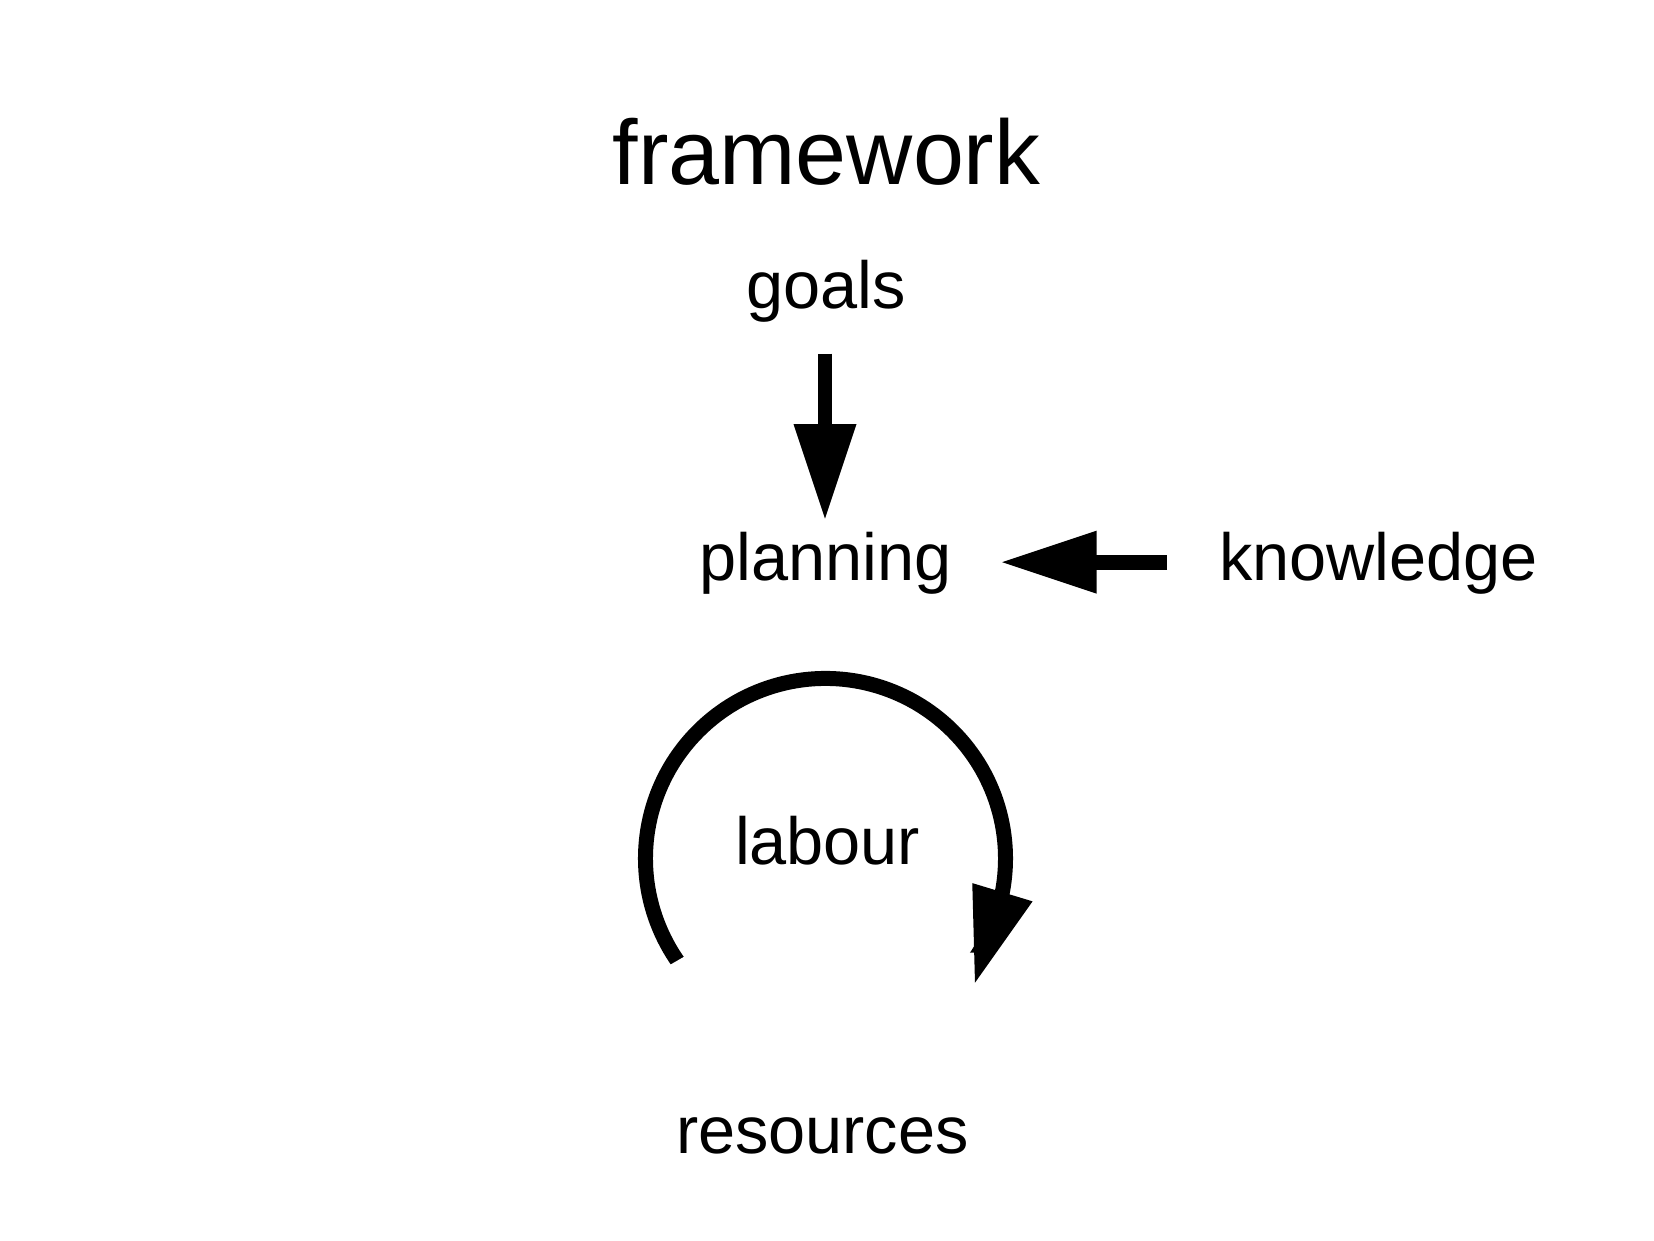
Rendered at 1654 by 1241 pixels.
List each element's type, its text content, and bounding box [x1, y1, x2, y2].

text_box knowledge [1204, 512, 1555, 603]
text_box resources [661, 1085, 985, 1176]
text_box goals [732, 241, 922, 331]
text_box planning [684, 512, 968, 603]
title framework [82, 49, 1571, 257]
text_box labour [720, 796, 937, 886]
text_box [646, 926, 1136, 1057]
